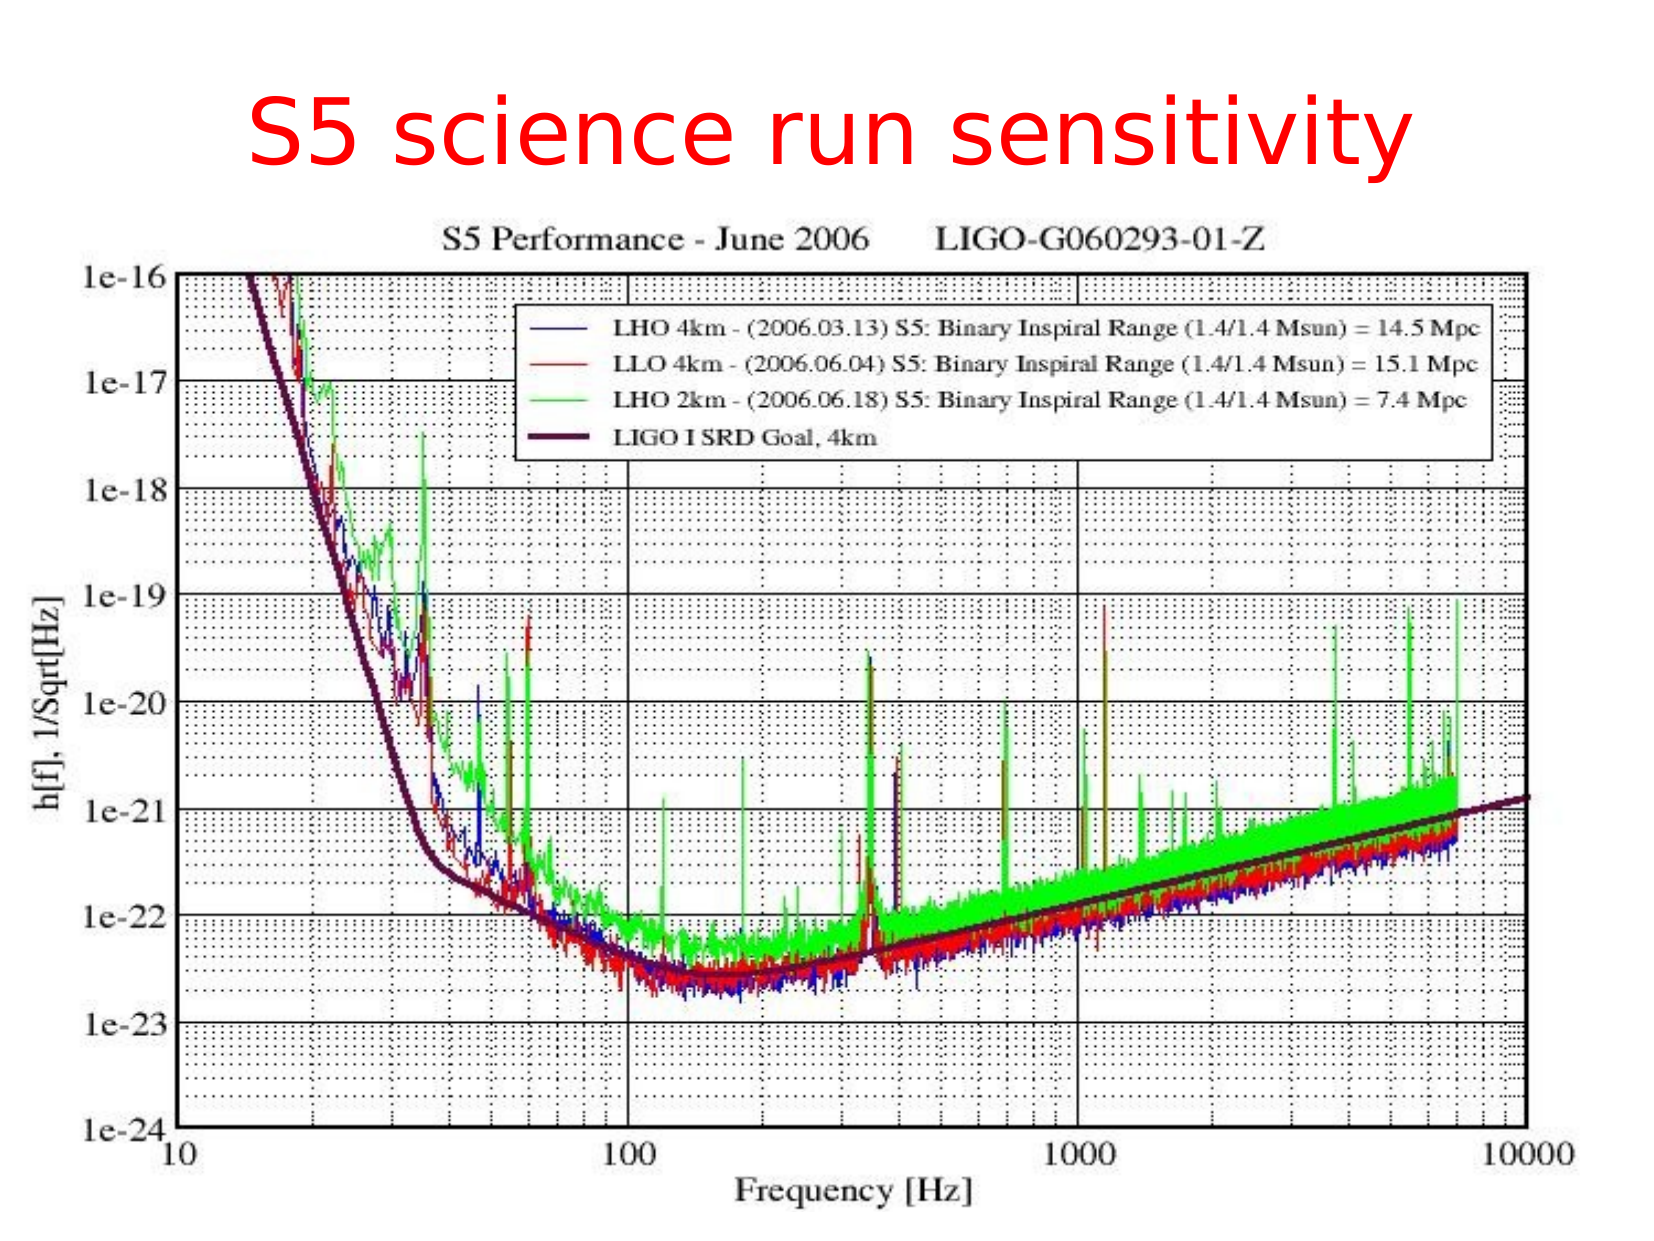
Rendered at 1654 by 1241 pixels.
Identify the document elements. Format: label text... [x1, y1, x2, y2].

picture [23, 208, 1602, 1212]
title S5 science run sensitivity [9, 57, 1654, 208]
